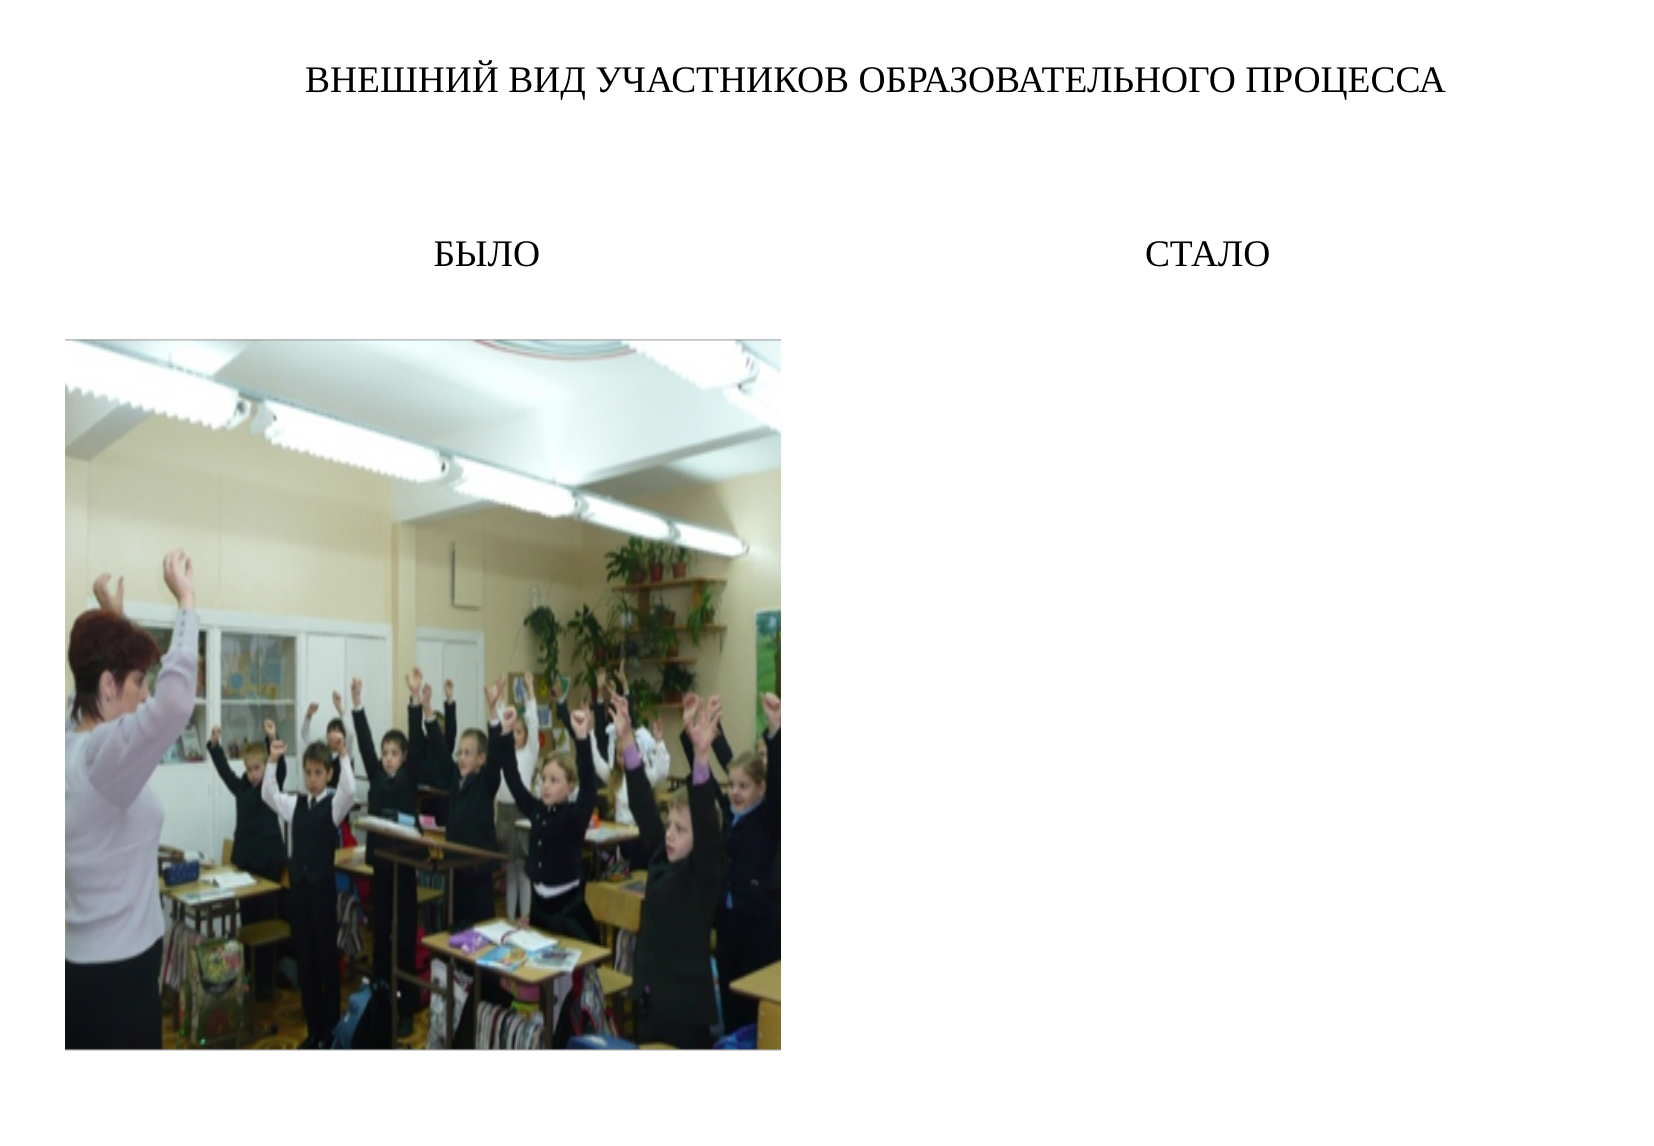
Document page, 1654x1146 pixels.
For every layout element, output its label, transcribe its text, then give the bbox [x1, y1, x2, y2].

text_box ВНЕШНИЙ ВИД УЧАСТНИКОВ ОБРАЗОВАТЕЛЬНОГО ПРОЦЕССА [205, 45, 1546, 110]
picture [65, 338, 781, 1053]
text_box СТАЛО [1073, 221, 1343, 281]
text_box БЫЛО [370, 221, 604, 281]
